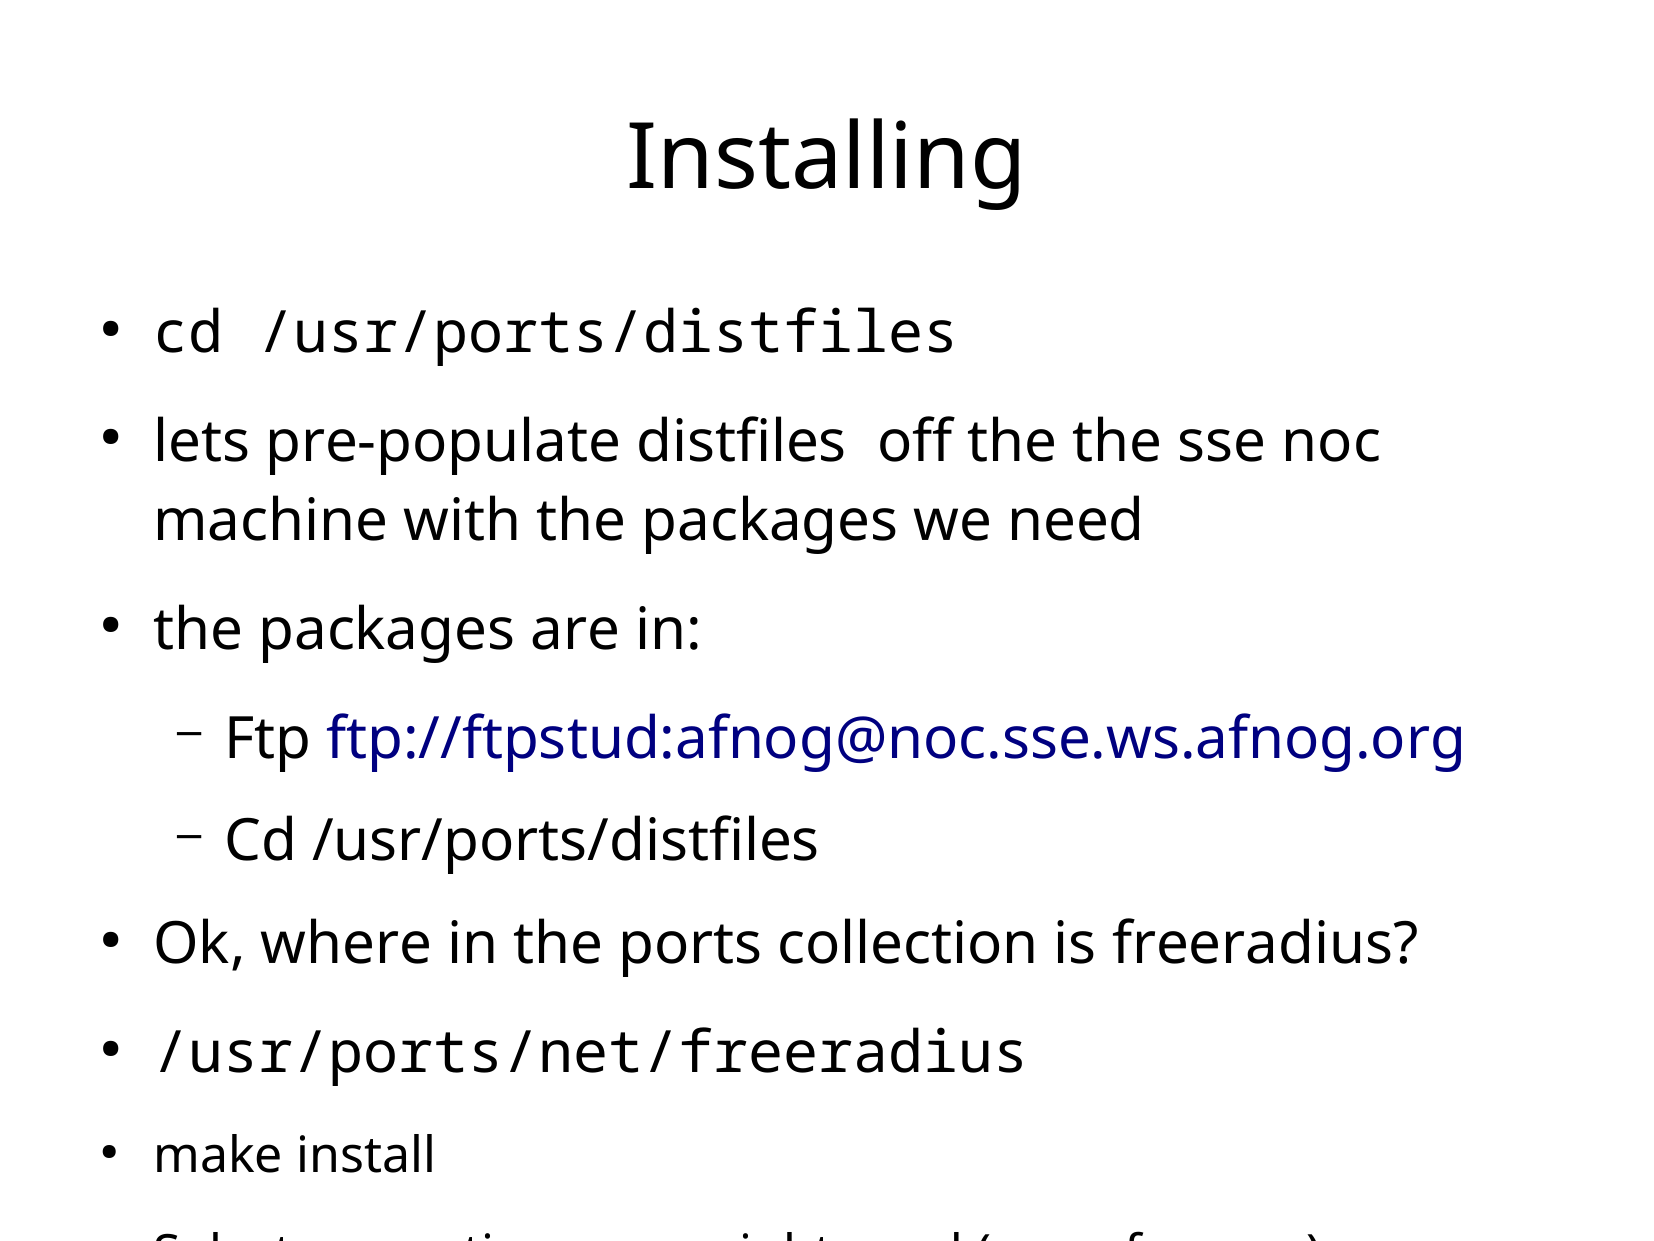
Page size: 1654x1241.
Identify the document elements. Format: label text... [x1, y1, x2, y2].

title Installing [82, 49, 1571, 257]
list cd /usr/ports/distfiles lets pre-populate distfiles off the the sse noc machine with the packages we need the packages are in: Ftp ftp://ftpstud:afnog@noc.sse.ws.afnog.org Cd /usr/ports/distfiles Ok, where in the ports collection is freeradius? /usr/ports/net/freeradius make install Select any options you might need (none for now)... Watch it build and install... [82, 290, 1576, 1241]
